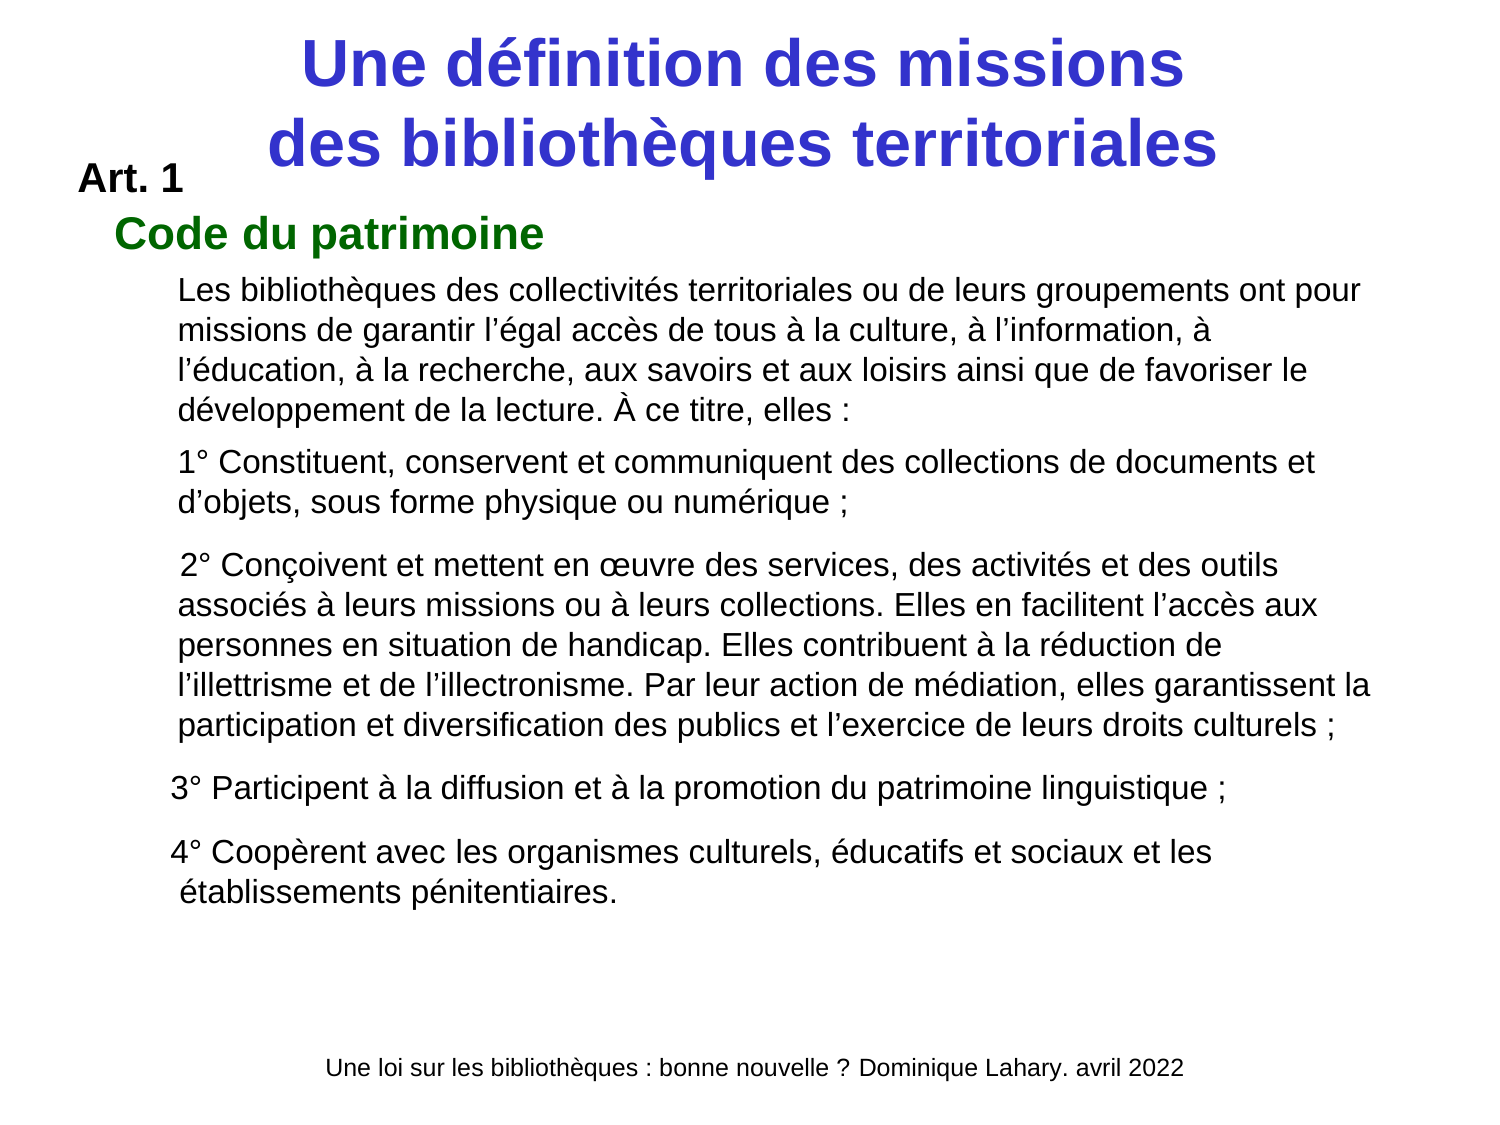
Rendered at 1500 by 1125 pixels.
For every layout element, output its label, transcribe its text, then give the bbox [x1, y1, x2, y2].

text_box Art. 1 [62, 143, 228, 209]
text_box Une loi sur les bibliothèques : bonne nouvelle ? Dominique Lahary. avril 2022 [55, 1044, 1456, 1120]
text_box Code du patrimoine Les bibliothèques des collectivités territoriales ou de leurs groupements ont pour missions de garantir l’égal accès de tous à la culture, à l’information, à l’éducation, à la recherche, aux savoirs et aux loisirs ainsi que de favoriser le développement de la lecture. À ce titre, elles : 1° Constituent, conservent et communiquent des collections de documents et d’objets, sous forme physique ou numérique ; 2° Conçoivent et mettent en œuvre des services, des activités et des outils associés à leurs missions ou à leurs collections. Elles en facilitent l’accès aux personnes en situation de handicap. Elles contribuent à la réduction de l’illettrisme et de l’illectronisme. Par leur action de médiation, elles garantissent la participation et diversification des publics et l’exercice de leurs droits culturels ; 3° Participent à la diffusion et à la promotion du patrimoine linguistique ; 4° Coopèrent avec les organismes culturels, éducatifs et sociaux et les établissements pénitentiaires. [100, 196, 1400, 918]
text_box Une définition des missions des bibliothèques territoriales [49, 0, 1438, 200]
